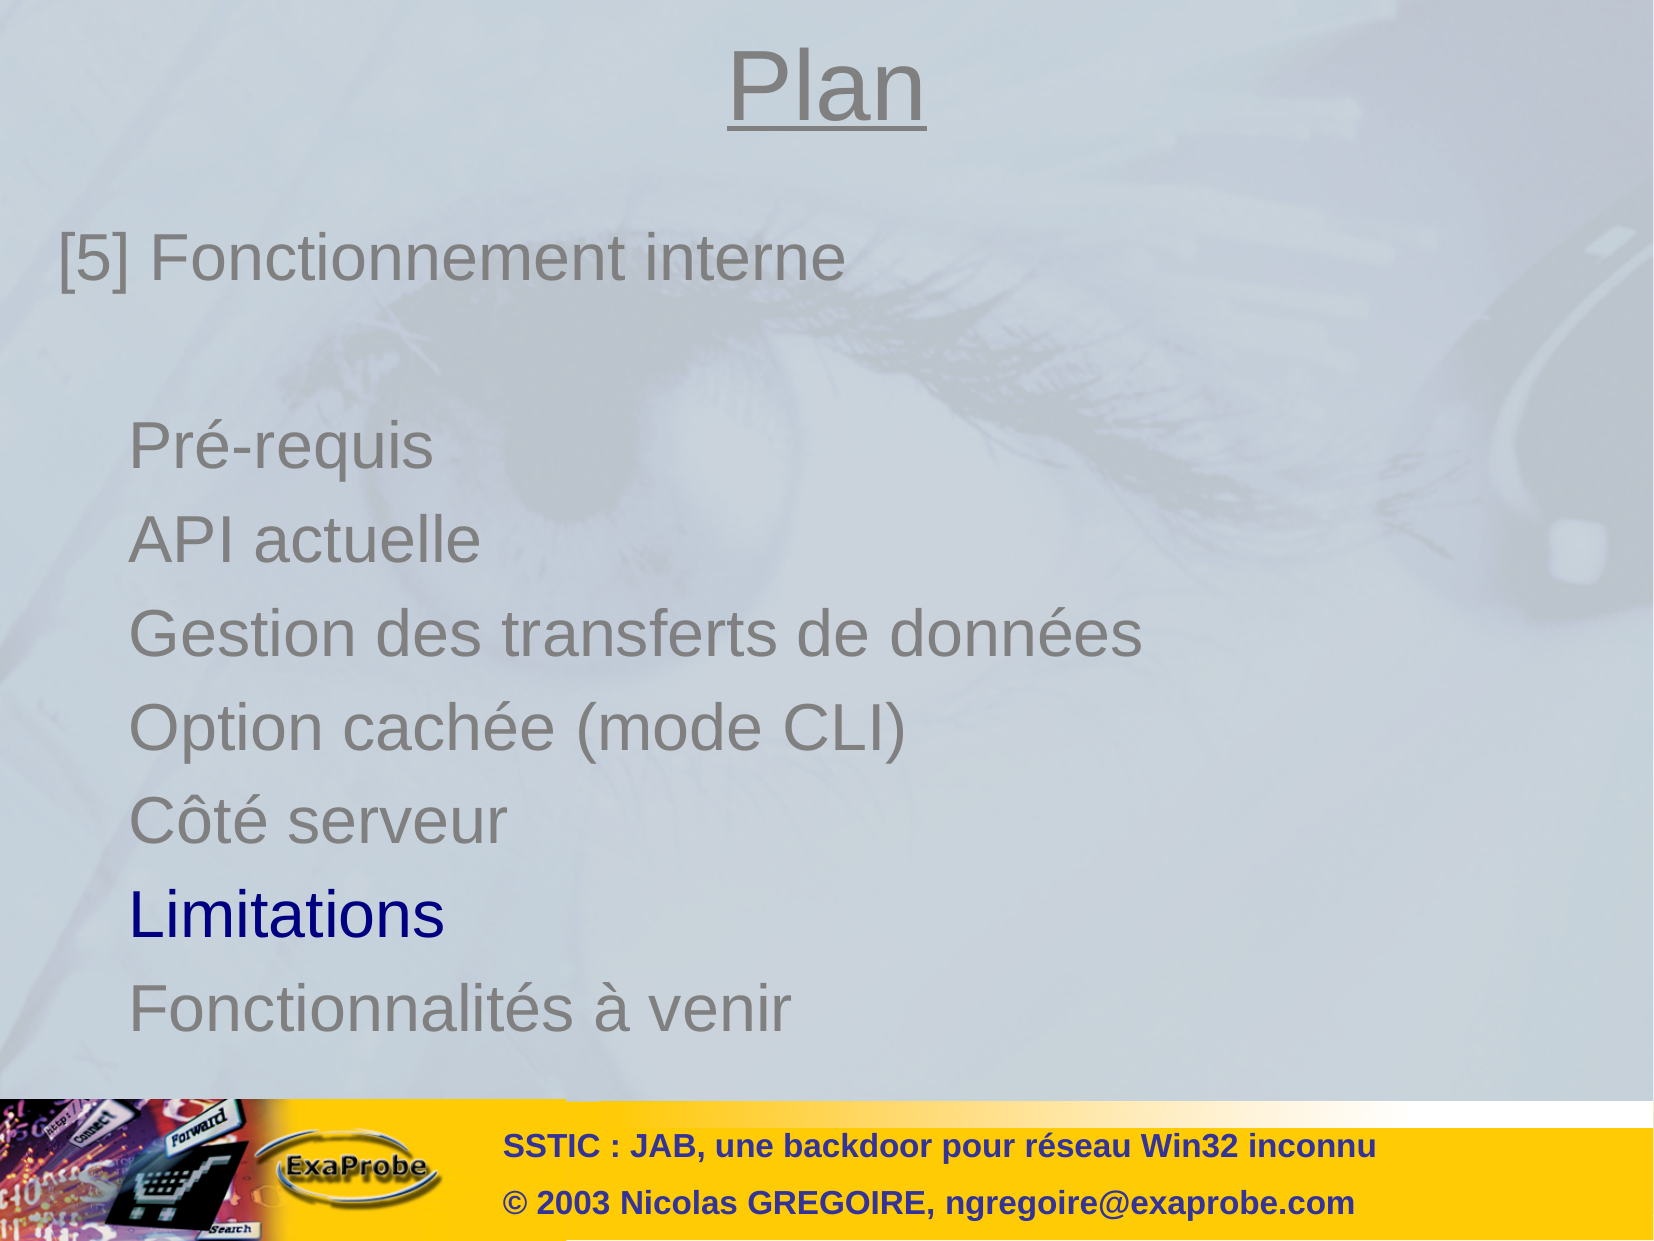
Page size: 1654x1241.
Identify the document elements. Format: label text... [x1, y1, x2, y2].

title Plan [0, 0, 1654, 167]
subtitle [5] Fonctionnement interne Pré-requis API actuelle Gestion des transferts de données Option cachée (mode CLI) Côté serveur Limitations Fonctionnalités à venir [39, 219, 1623, 1045]
